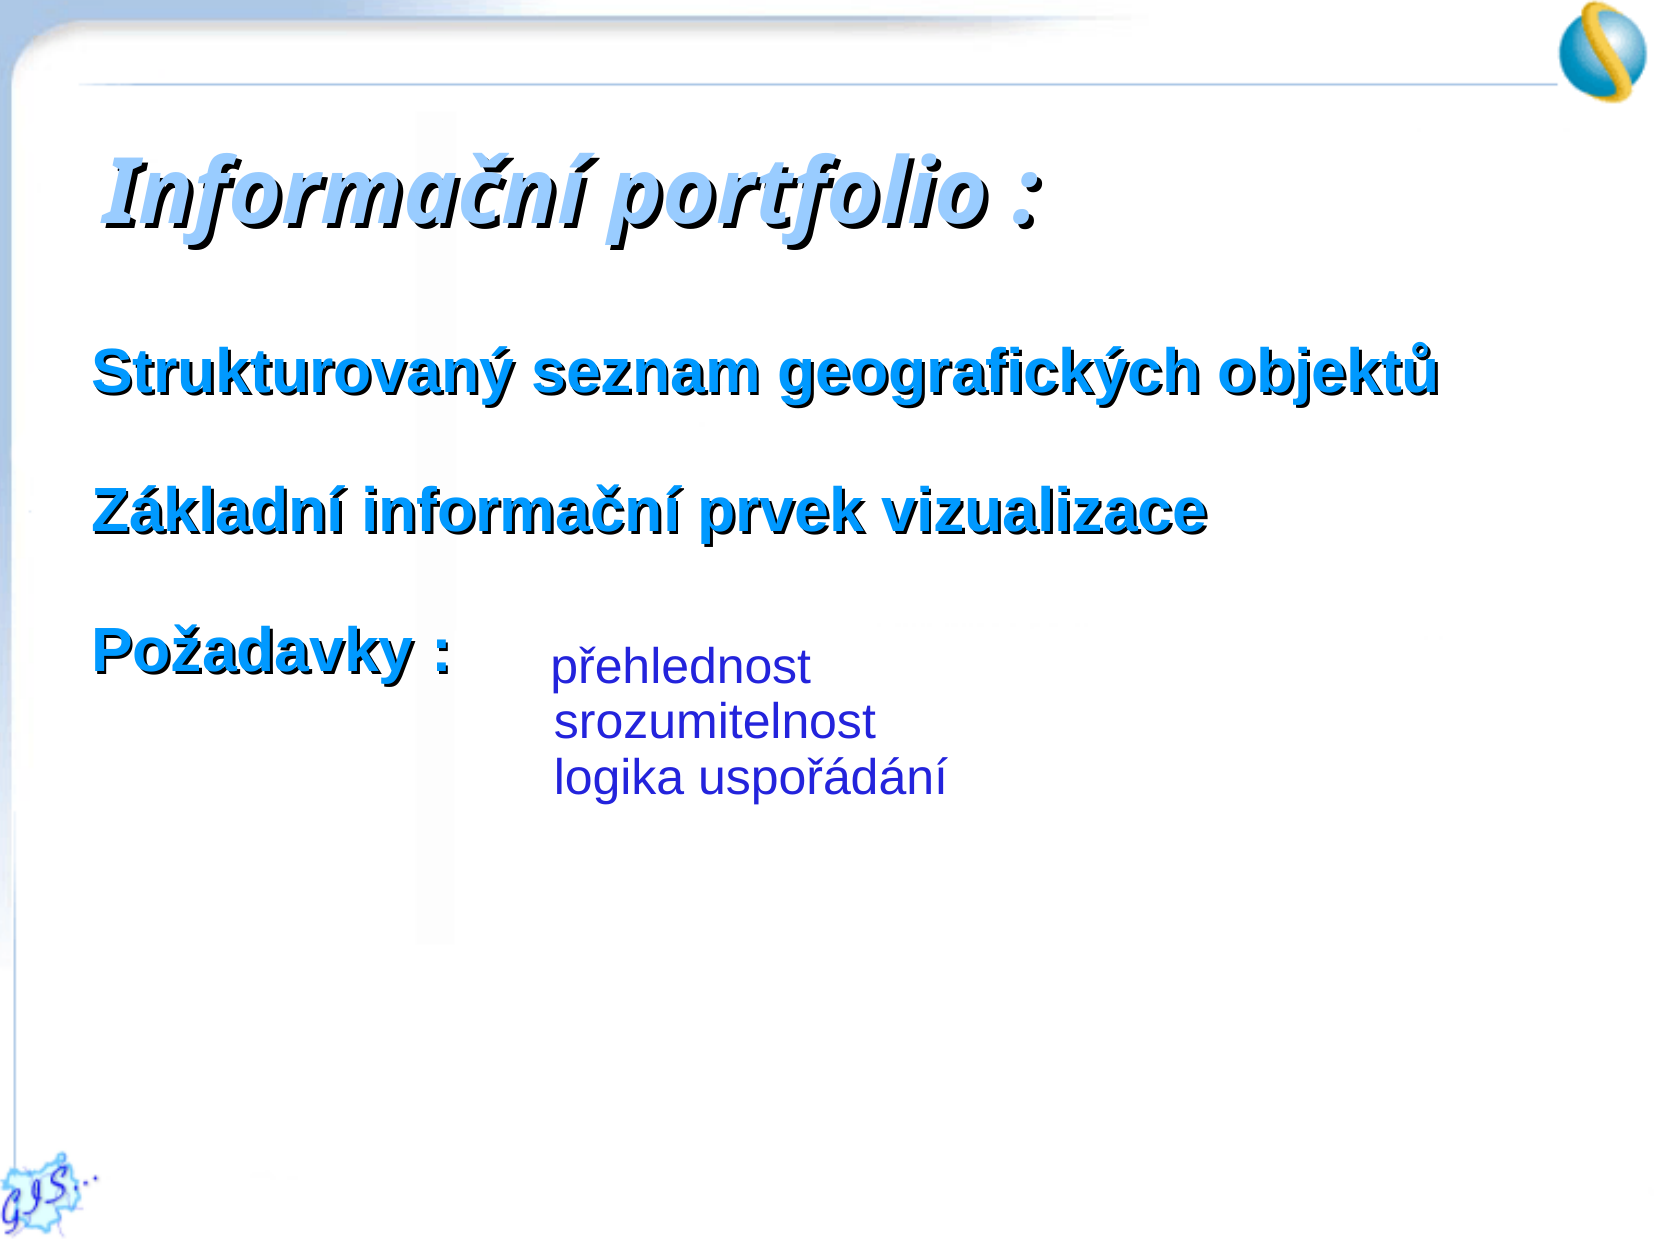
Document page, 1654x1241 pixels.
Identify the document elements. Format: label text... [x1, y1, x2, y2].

text_box Informační portfolio : [88, 118, 1565, 245]
picture [0, 0, 1654, 1241]
text_box Strukturovaný seznam geografických objektů Základní informační prvek vizualizace Požadavky : [59, 328, 1484, 844]
text_box přehlednost srozumitelnost logika uspořádání [525, 630, 979, 813]
